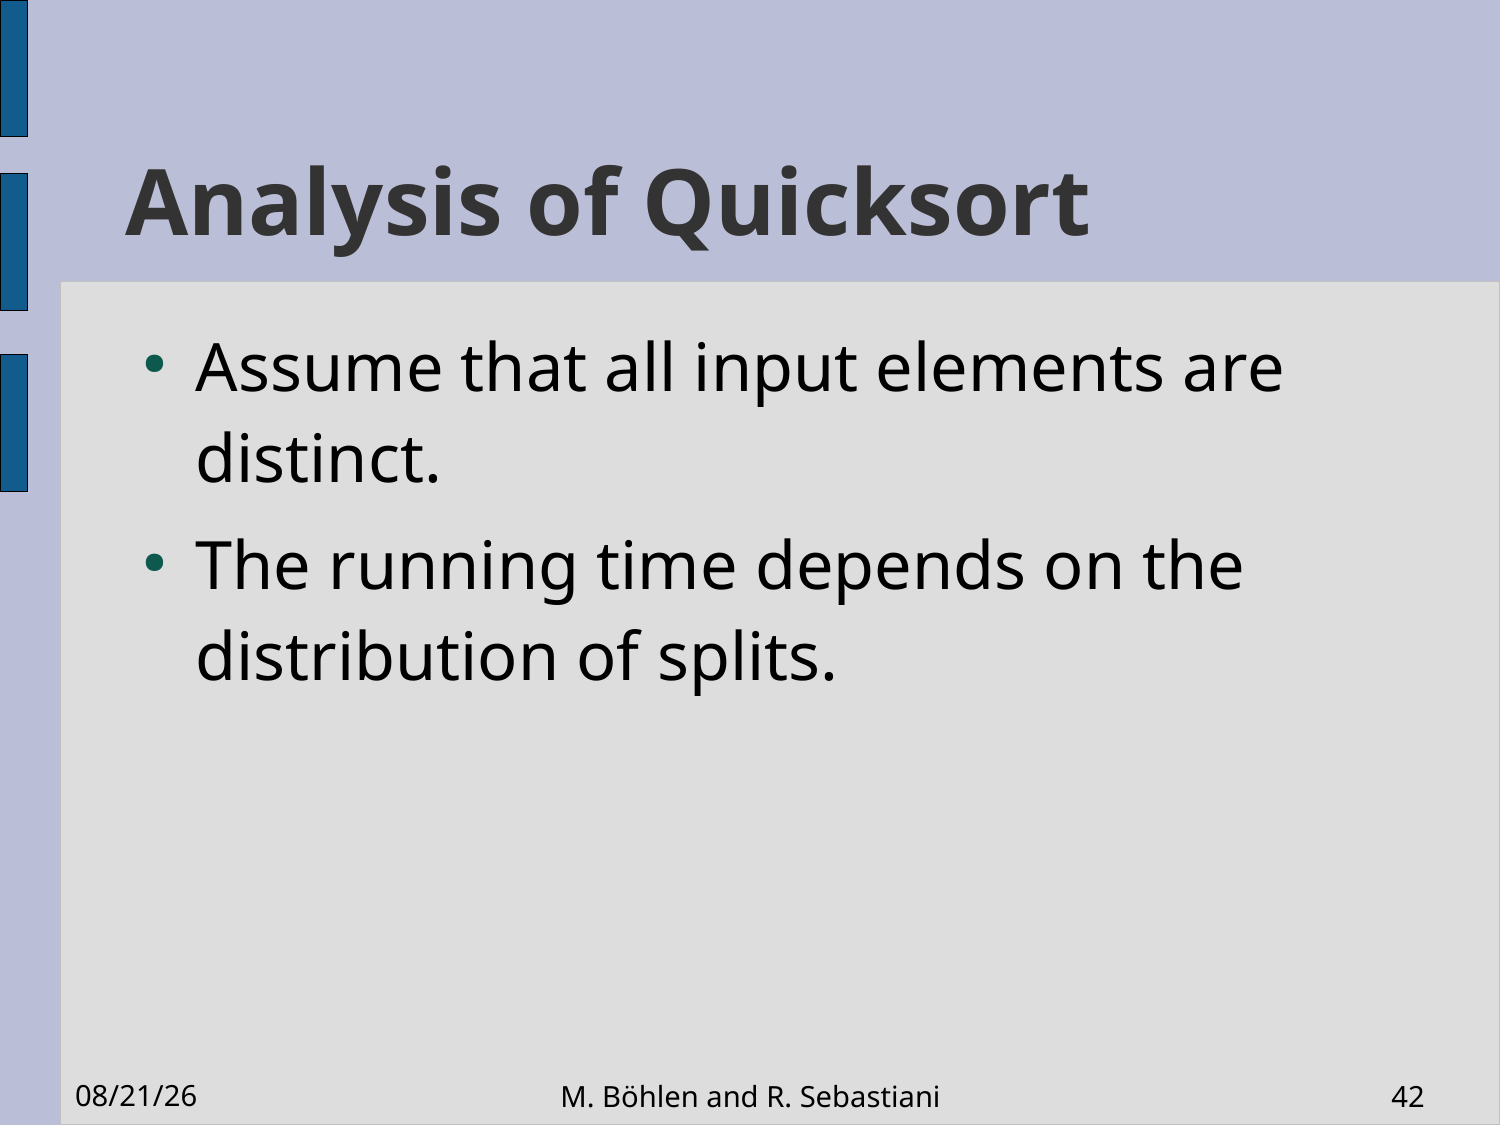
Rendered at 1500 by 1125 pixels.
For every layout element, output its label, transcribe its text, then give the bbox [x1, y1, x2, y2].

list Assume that all input elements are distinct. The running time depends on the distribution of splits. [110, 312, 1392, 1037]
title Analysis of Quicksort [110, 67, 1392, 271]
